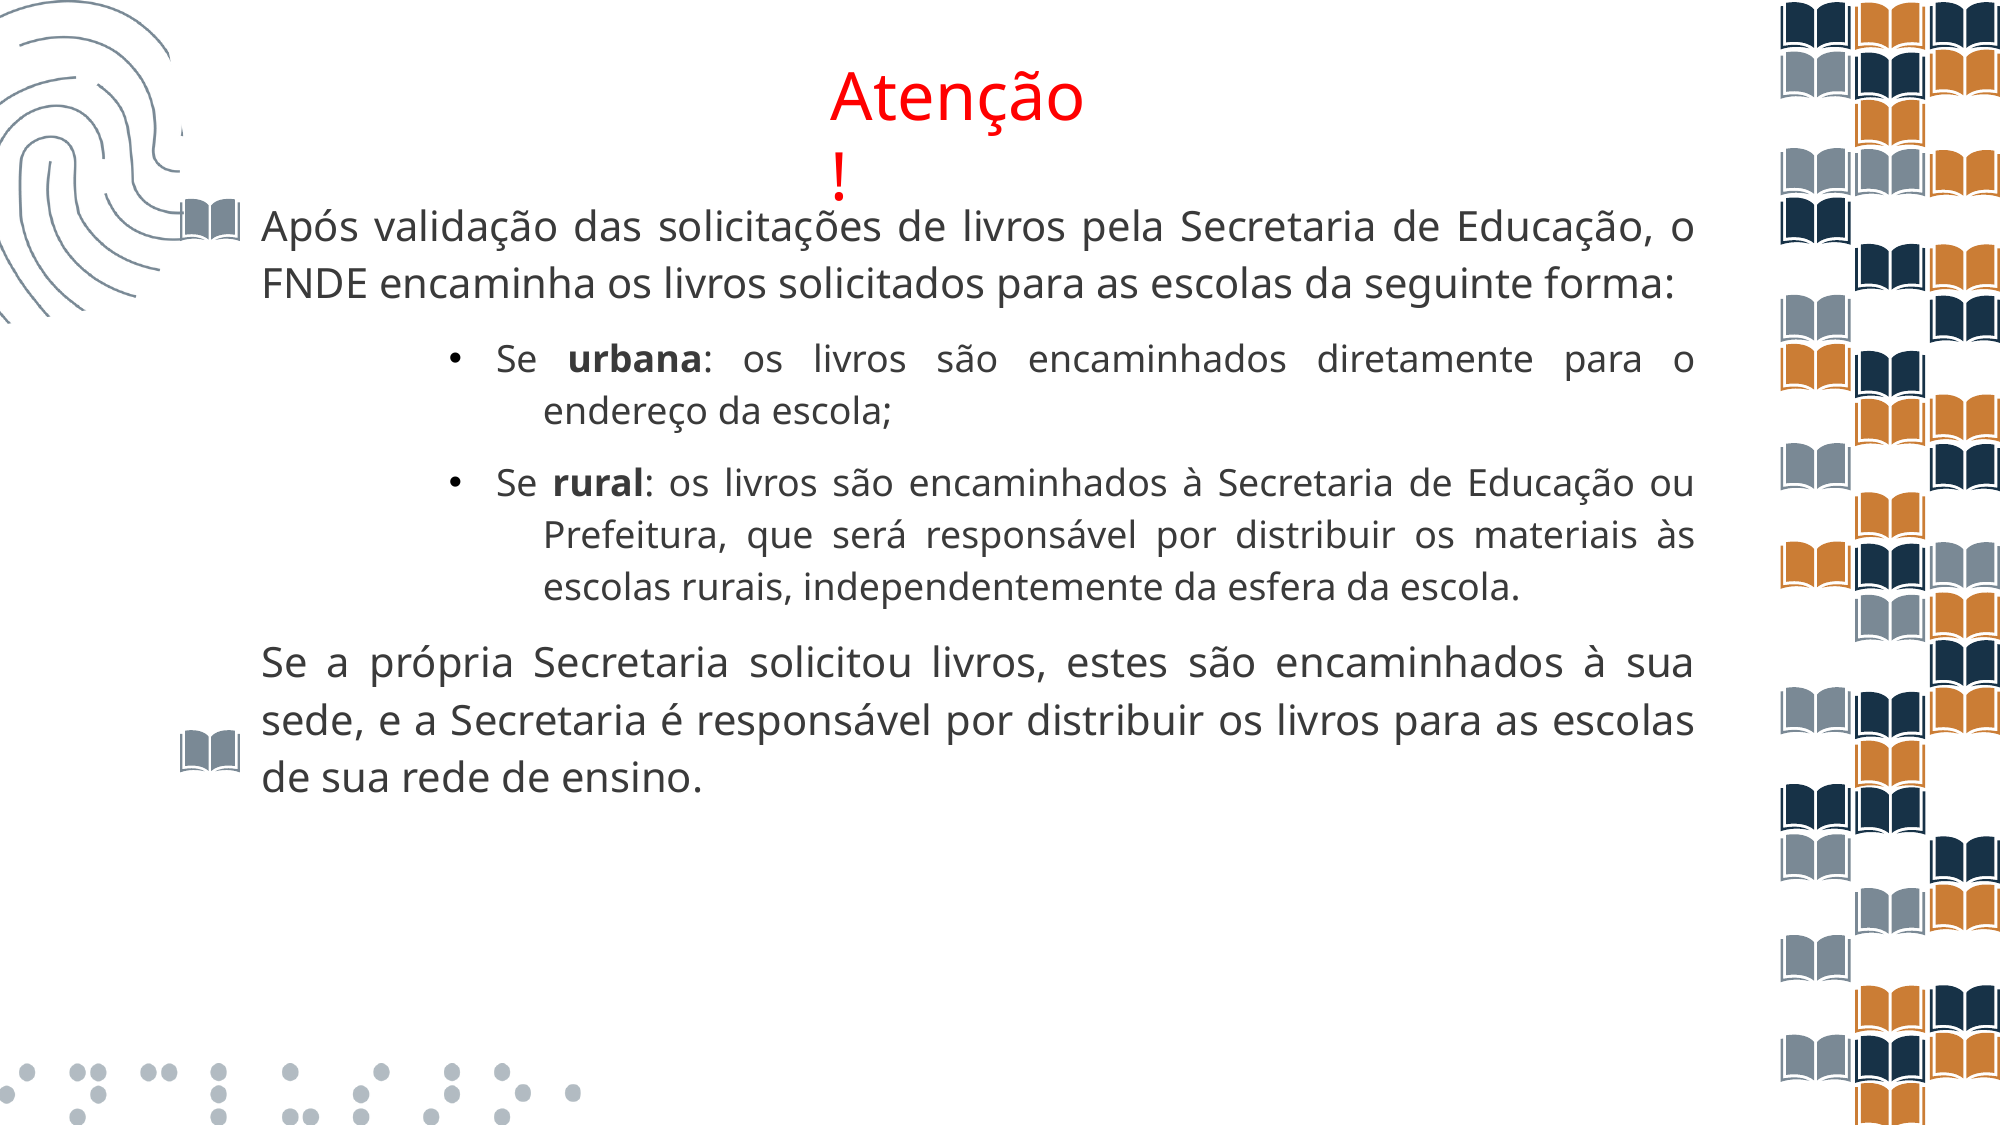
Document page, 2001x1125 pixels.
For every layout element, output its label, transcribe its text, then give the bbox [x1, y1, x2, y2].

text_box [1780, 539, 1851, 589]
text_box [1855, 689, 1926, 835]
text_box [1855, 241, 1926, 292]
text_box [1855, 885, 1926, 936]
text_box [1929, 0, 2000, 97]
text_box [1929, 539, 2000, 735]
text_box [1855, 541, 1926, 591]
text_box Após validação das solicitações de livros pela Secretaria de Educação, o FNDE encaminha os livros solicitados para as escolas da seguinte forma: Se urbana: os livros são encaminhados diretamente para o endereço da escola; Se rural: os livros são encaminhados à Secretaria de Educação ou Prefeitura, que será responsável por distribuir os materiais às escolas rurais, independentemente da esfera da escola. Se a própria Secretaria solicitou livros, estes são encaminhados à sua sede, e a Secretaria é responsável por distribuir os livros para as escolas de sua rede de ensino. [209, 184, 1712, 926]
text_box [1780, 684, 1851, 735]
text_box [1780, 932, 1851, 983]
text_box [180, 728, 240, 773]
text_box [0, 1063, 581, 1125]
text_box [1780, 145, 1851, 245]
text_box [1780, 0, 1851, 99]
text_box [1929, 147, 2000, 198]
text_box [1929, 983, 2000, 1081]
text_box [1855, 348, 1926, 447]
text_box [1780, 781, 1851, 882]
text_box [0, 0, 209, 326]
text_box [1855, 490, 1926, 540]
text_box [1929, 834, 2000, 932]
text_box [1780, 292, 1851, 392]
text_box [1855, 0, 1926, 197]
text_box [1780, 1032, 1851, 1082]
text_box [1780, 440, 1851, 491]
text_box [1929, 392, 2000, 492]
text_box [1855, 983, 1926, 1125]
text_box [1855, 592, 1926, 643]
text_box [1929, 242, 2000, 292]
text_box [1929, 293, 2000, 343]
text_box Atenção! [815, 46, 1106, 143]
